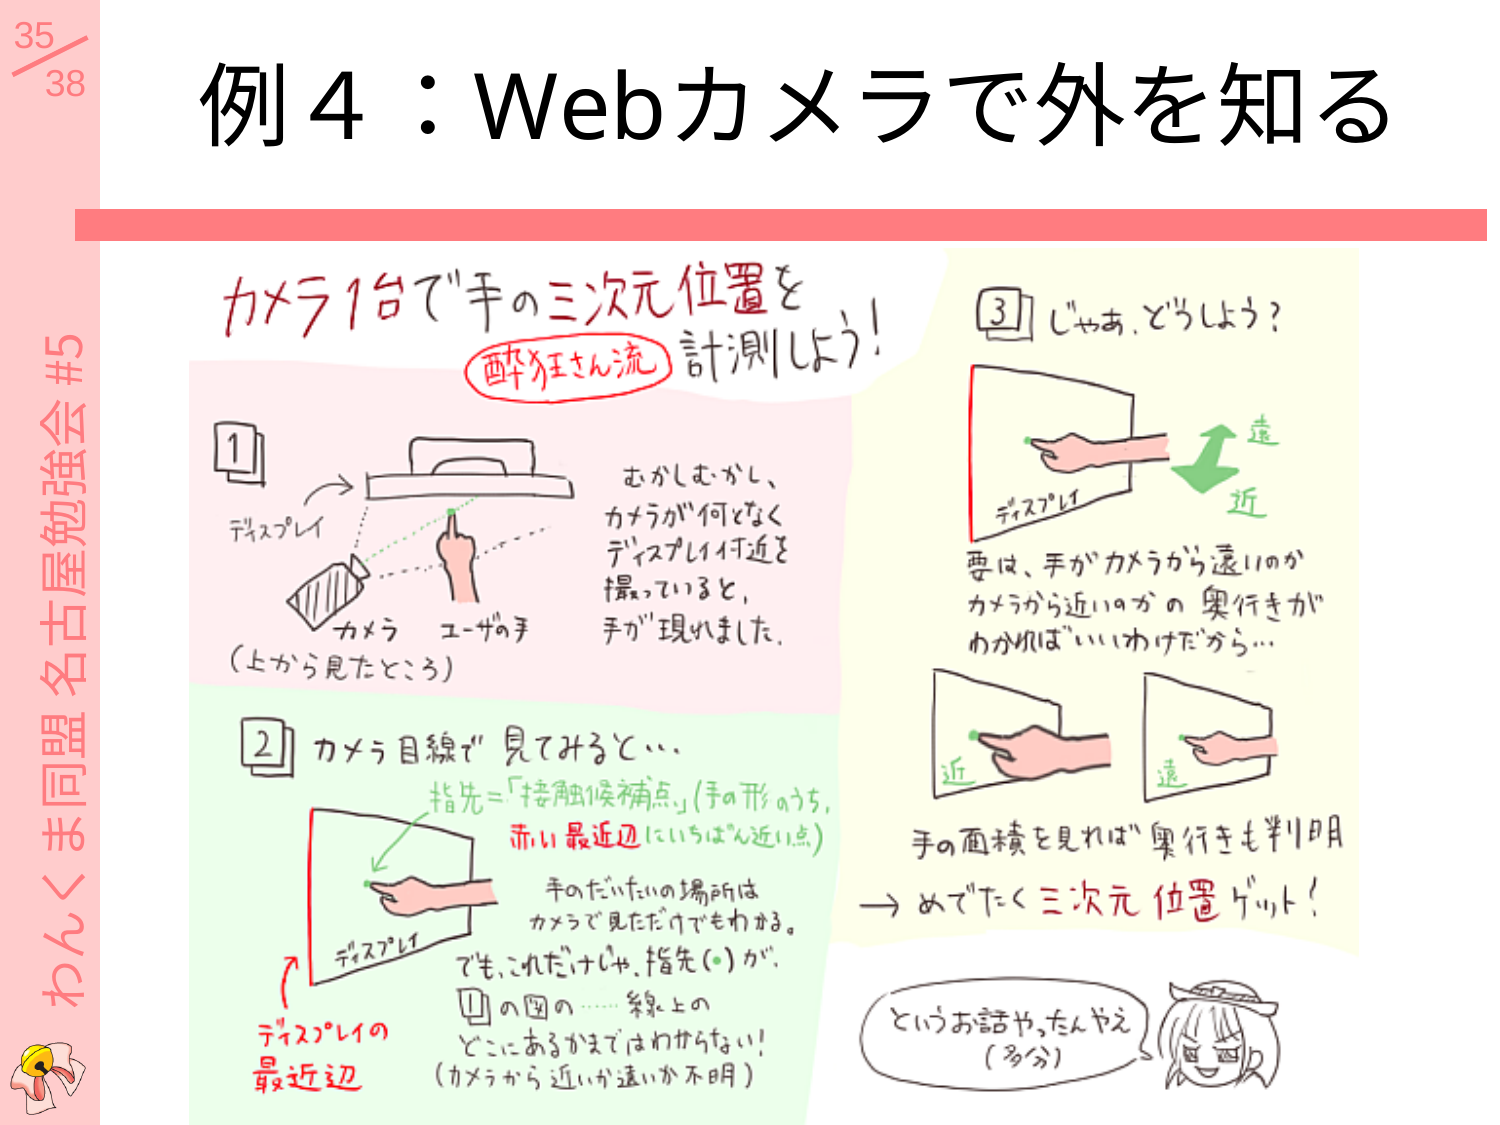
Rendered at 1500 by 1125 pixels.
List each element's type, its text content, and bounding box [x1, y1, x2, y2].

title 例４：Webカメラで外を知る [125, 0, 1476, 218]
picture [10, 1042, 86, 1115]
picture [189, 248, 1359, 1125]
